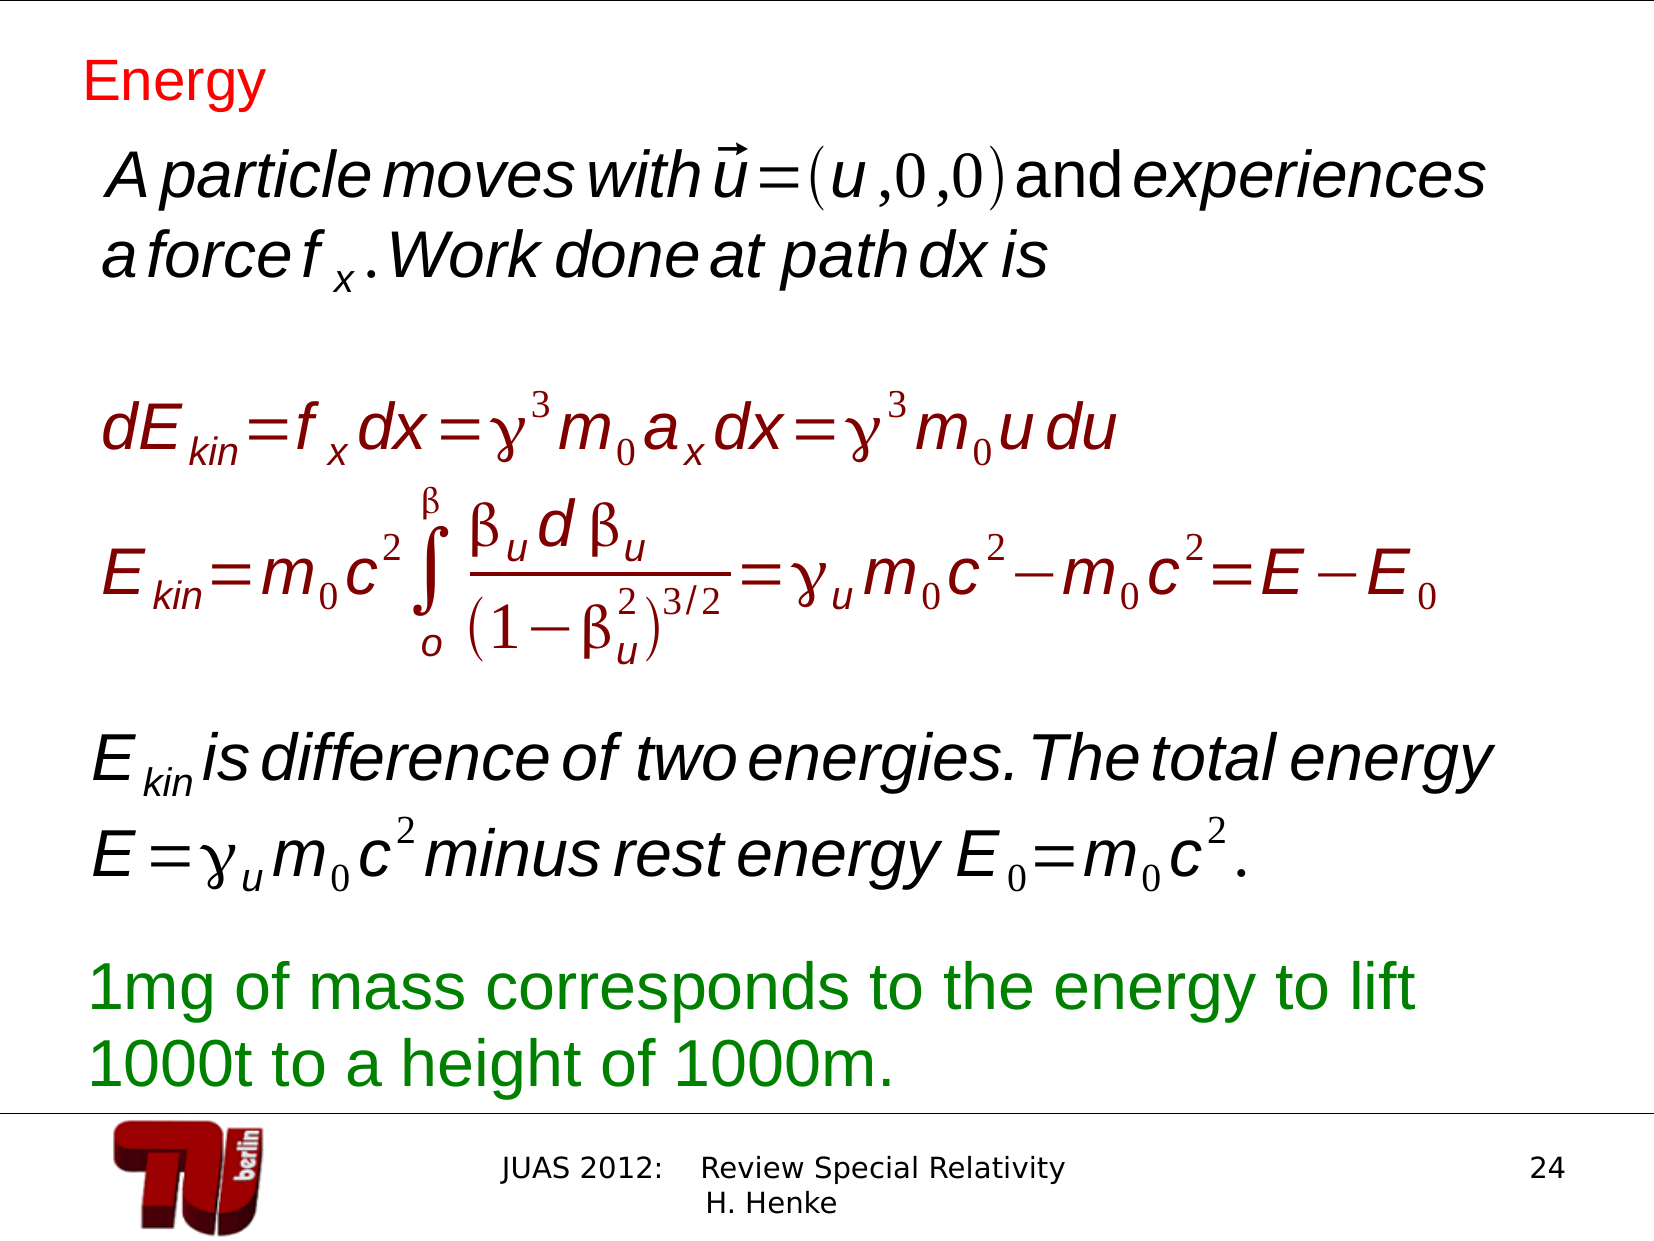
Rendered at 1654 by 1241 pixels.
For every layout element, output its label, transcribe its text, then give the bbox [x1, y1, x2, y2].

picture [112, 1119, 265, 1238]
chart [85, 719, 1499, 902]
chart [95, 137, 1494, 673]
chart [80, 948, 1425, 1101]
text_box Energy [67, 40, 329, 120]
